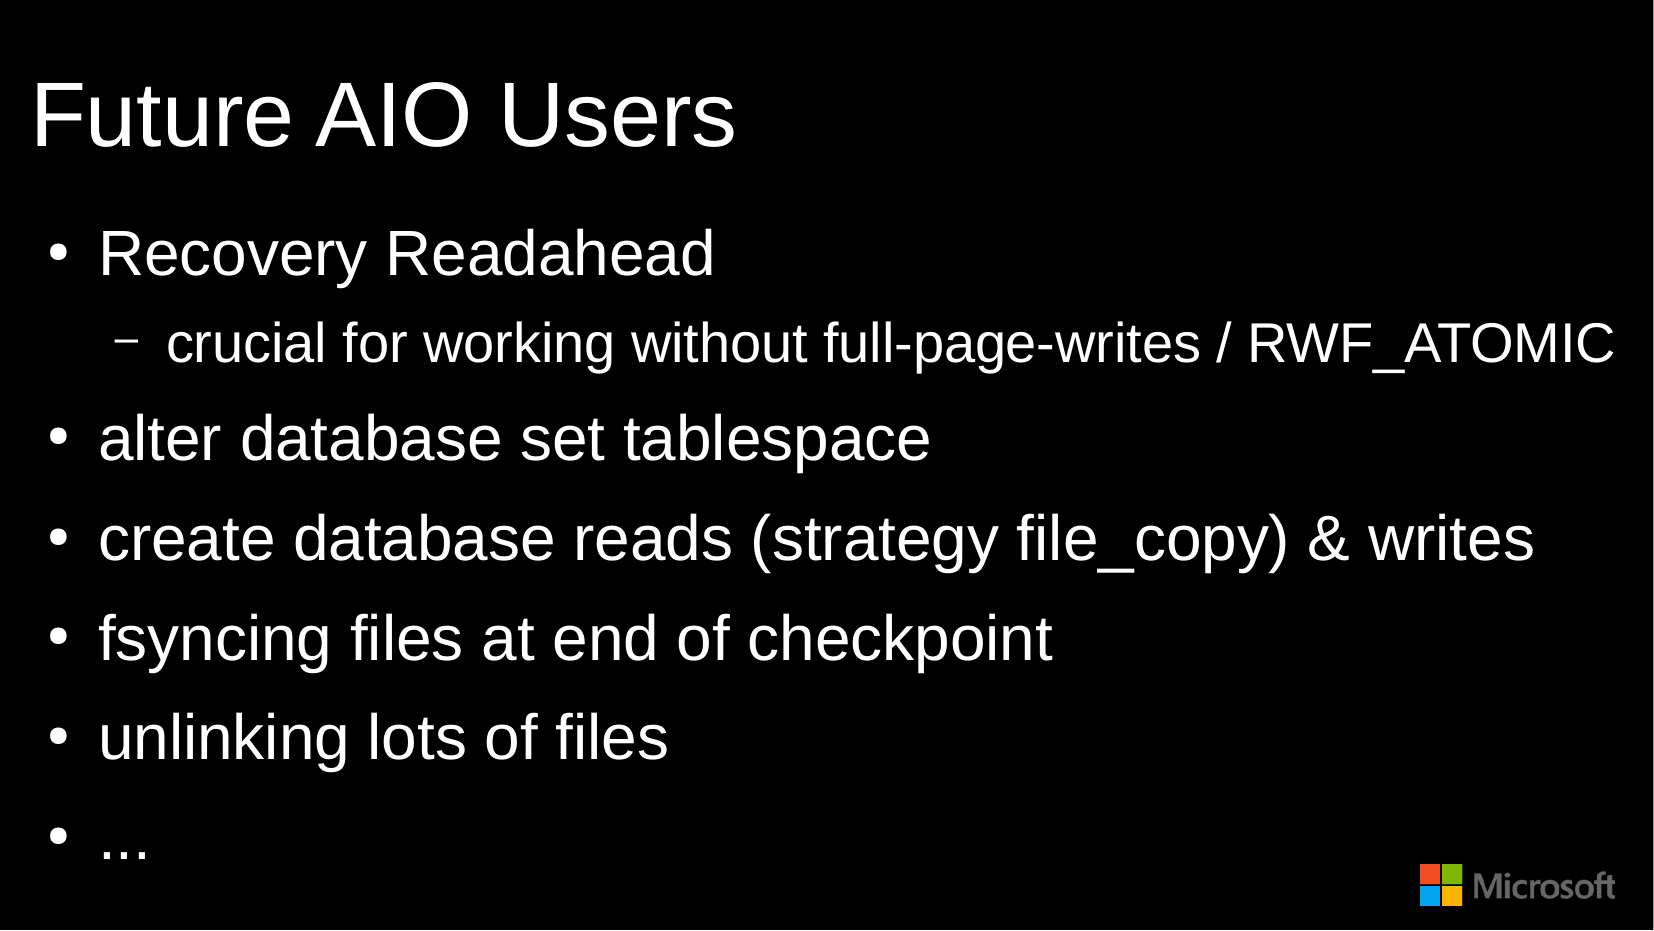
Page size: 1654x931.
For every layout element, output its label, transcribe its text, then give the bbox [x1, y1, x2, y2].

list Recovery Readahead crucial for working without full-page-writes / RWF_ATOMIC alter database set tablespace create database reads (strategy file_copy) & writes fsyncing files at end of checkpoint unlinking lots of files ... [30, 217, 1621, 916]
title Future AIO Users [30, 37, 1621, 193]
